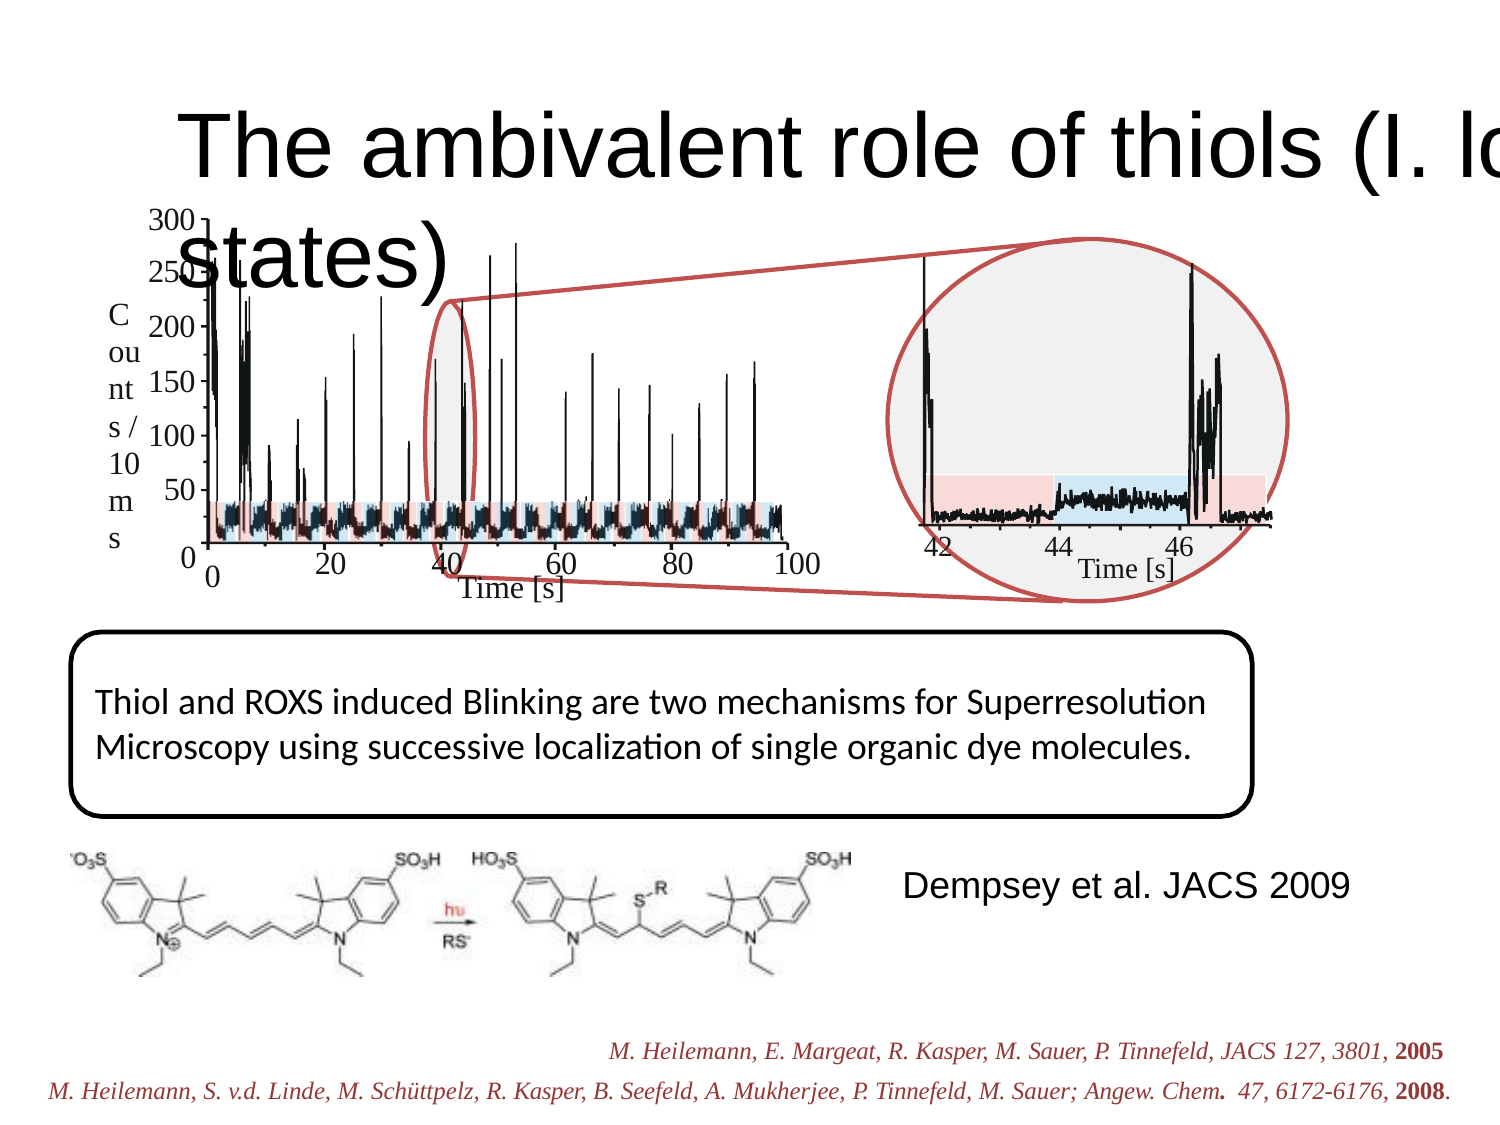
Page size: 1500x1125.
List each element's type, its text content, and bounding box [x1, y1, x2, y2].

title The ambivalent role of thiols (I. long off-states) [137, 30, 1500, 307]
text_box [324, 377, 328, 501]
picture [926, 474, 931, 523]
text_box Time [s] [455, 564, 568, 606]
picture [946, 517, 975, 523]
text_box [295, 419, 300, 501]
text_box [302, 467, 307, 501]
text_box 40 [429, 545, 466, 582]
picture [209, 493, 775, 543]
text_box [352, 333, 356, 500]
picture [934, 474, 1188, 515]
text_box 20 [312, 545, 349, 582]
text_box Thiol and ROXS induced Blinking are two mechanisms for Superresolution Microscopy using successive localization of single organic dye molecules. Dempsey et al. JACS 2009 [92, 674, 1355, 910]
text_box Time [s] [1075, 547, 1179, 585]
text_box 44 [1042, 527, 1076, 563]
text_box [775, 504, 784, 540]
text_box Counts / 10ms [106, 294, 145, 485]
text_box 80 [660, 545, 696, 582]
text_box M. Heilemann, E. Margeat, R. Kasper, M. Sauer, P. Tinnefeld, JACS 127, 3801, 2005 M. Heilemann, S. v.d. Linde, M. Schüttpelz, R. Kasper, B. Seefeld, A. Mukherjee, P. Tinnefeld, M. Sauer; Angew. Chem. 47, 6172-6176, 2008. [48, 1022, 1470, 1107]
picture [70, 852, 851, 977]
text_box 300 250 200 150 100 50 [146, 307, 199, 509]
text_box [211, 307, 218, 501]
text_box [265, 445, 272, 501]
text_box [239, 307, 252, 501]
text_box [488, 307, 492, 501]
text_box 42 [921, 527, 956, 563]
text_box [407, 440, 411, 501]
text_box [428, 307, 473, 501]
text_box 100 [771, 540, 824, 582]
picture [1190, 474, 1273, 524]
text_box [617, 388, 621, 501]
text_box 46 [1162, 527, 1197, 563]
picture [1005, 517, 1030, 523]
text_box 60 [543, 545, 580, 582]
text_box [890, 307, 1285, 599]
text_box [201, 307, 790, 550]
picture [1041, 501, 1187, 523]
text_box 0 0 [174, 518, 227, 560]
